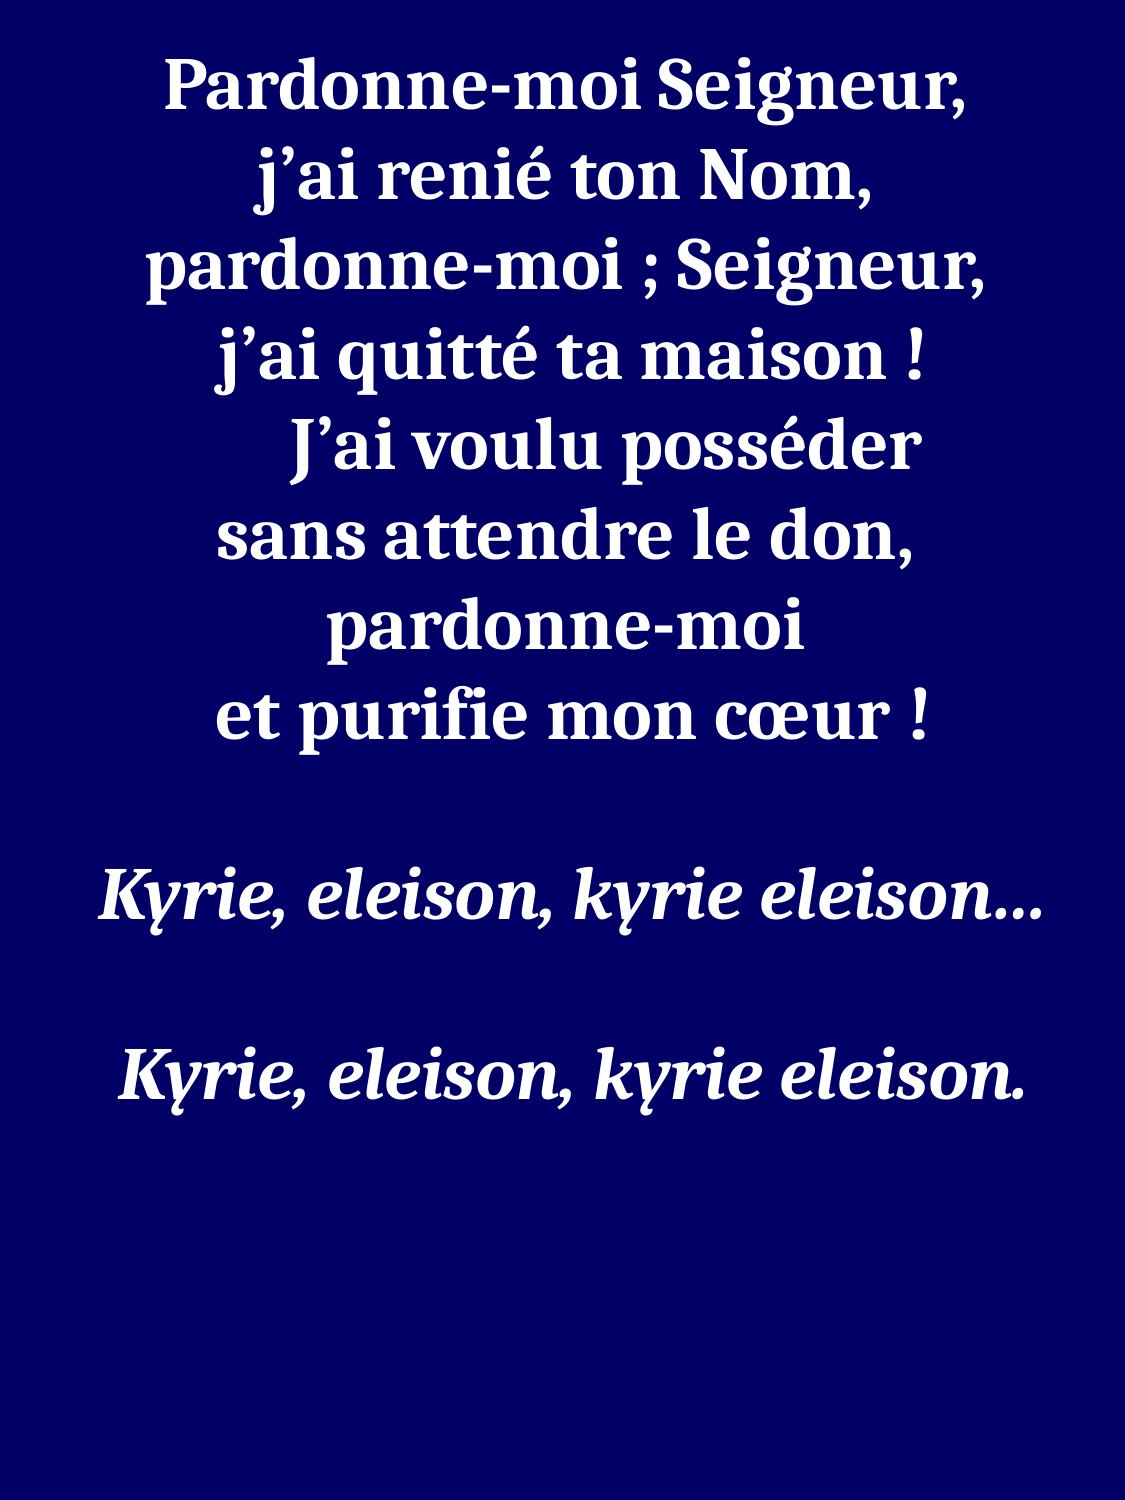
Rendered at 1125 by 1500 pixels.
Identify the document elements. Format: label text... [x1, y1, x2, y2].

text_box Kyrie (messe de Saint François Xavier) 1. Pardonne-moi Seigneur, j’ai renié ton Nom, pardonne-moi ; Seigneur, j’ai quitté ta maison ! J’ai voulu posséder sans attendre le don, pardonne-moi et purifie mon cœur ! Kyrie, eleison, kyrie eleison… Kyrie, eleison, kyrie eleison. [23, 23, 1106, 1327]
